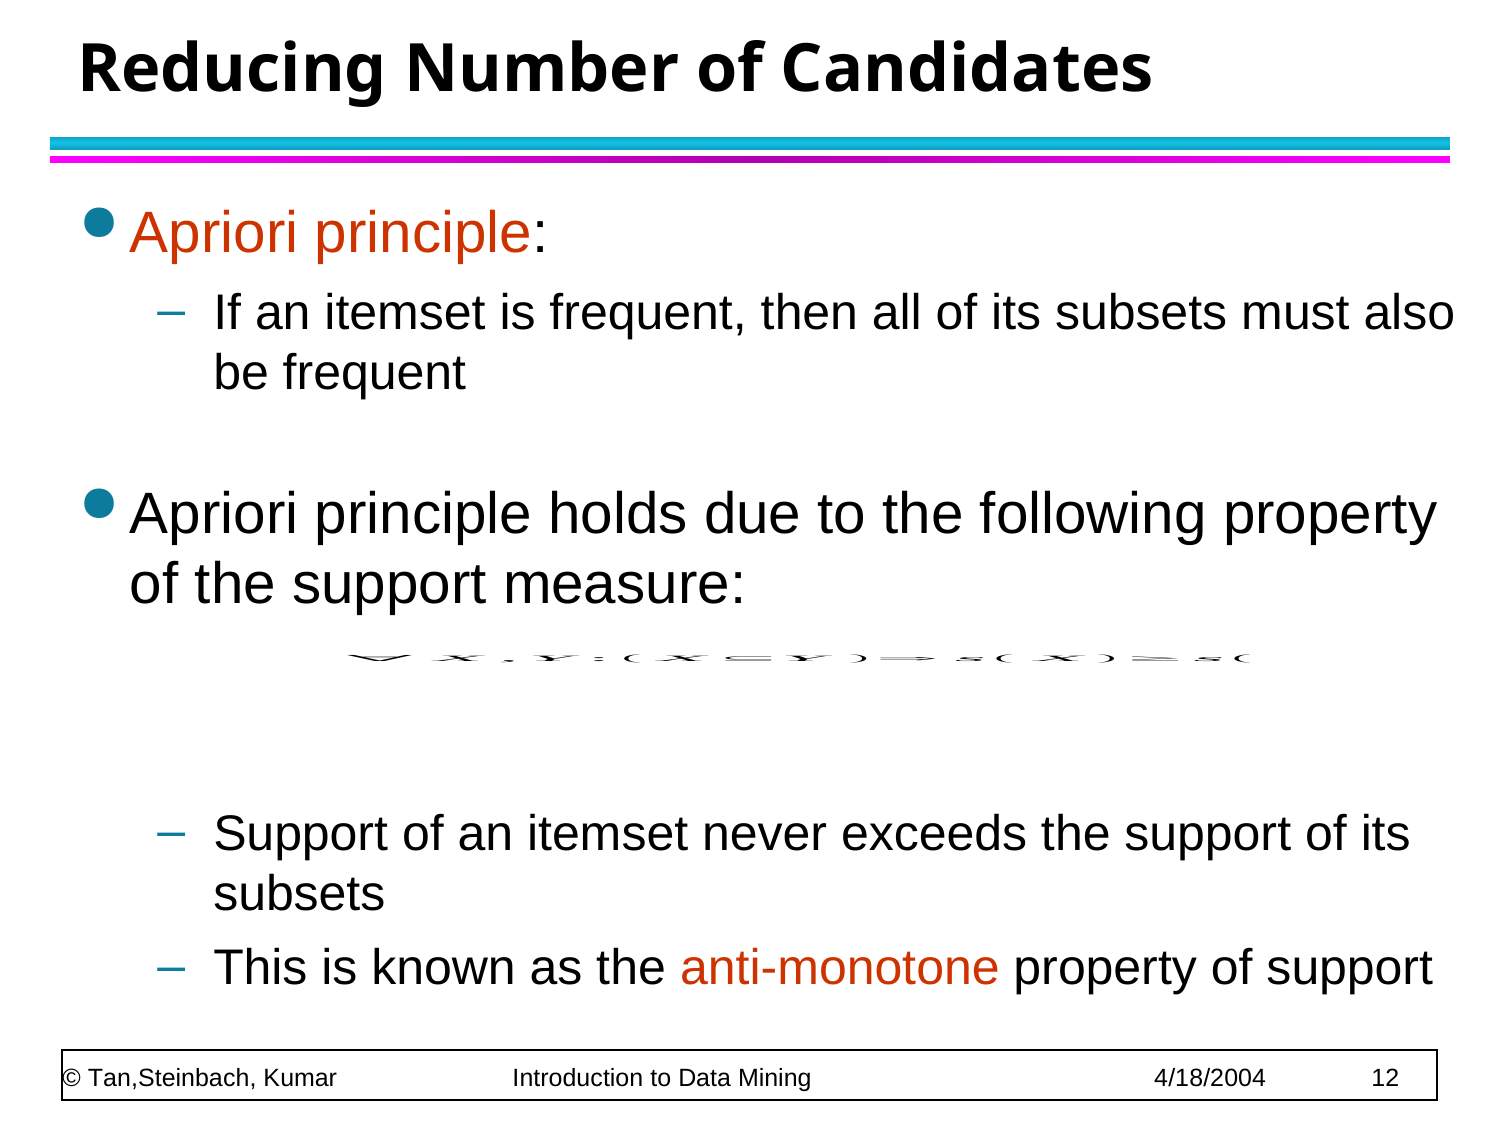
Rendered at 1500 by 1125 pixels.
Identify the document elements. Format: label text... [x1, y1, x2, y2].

title Reducing Number of Candidates [62, 22, 1421, 113]
list Apriori principle: If an itemset is frequent, then all of its subsets must also be frequent Apriori principle holds due to the following property of the support measure: Support of an itemset never exceeds the support of its subsets This is known as the anti-monotone property of support [67, 187, 1475, 1038]
chart [324, 653, 1263, 750]
